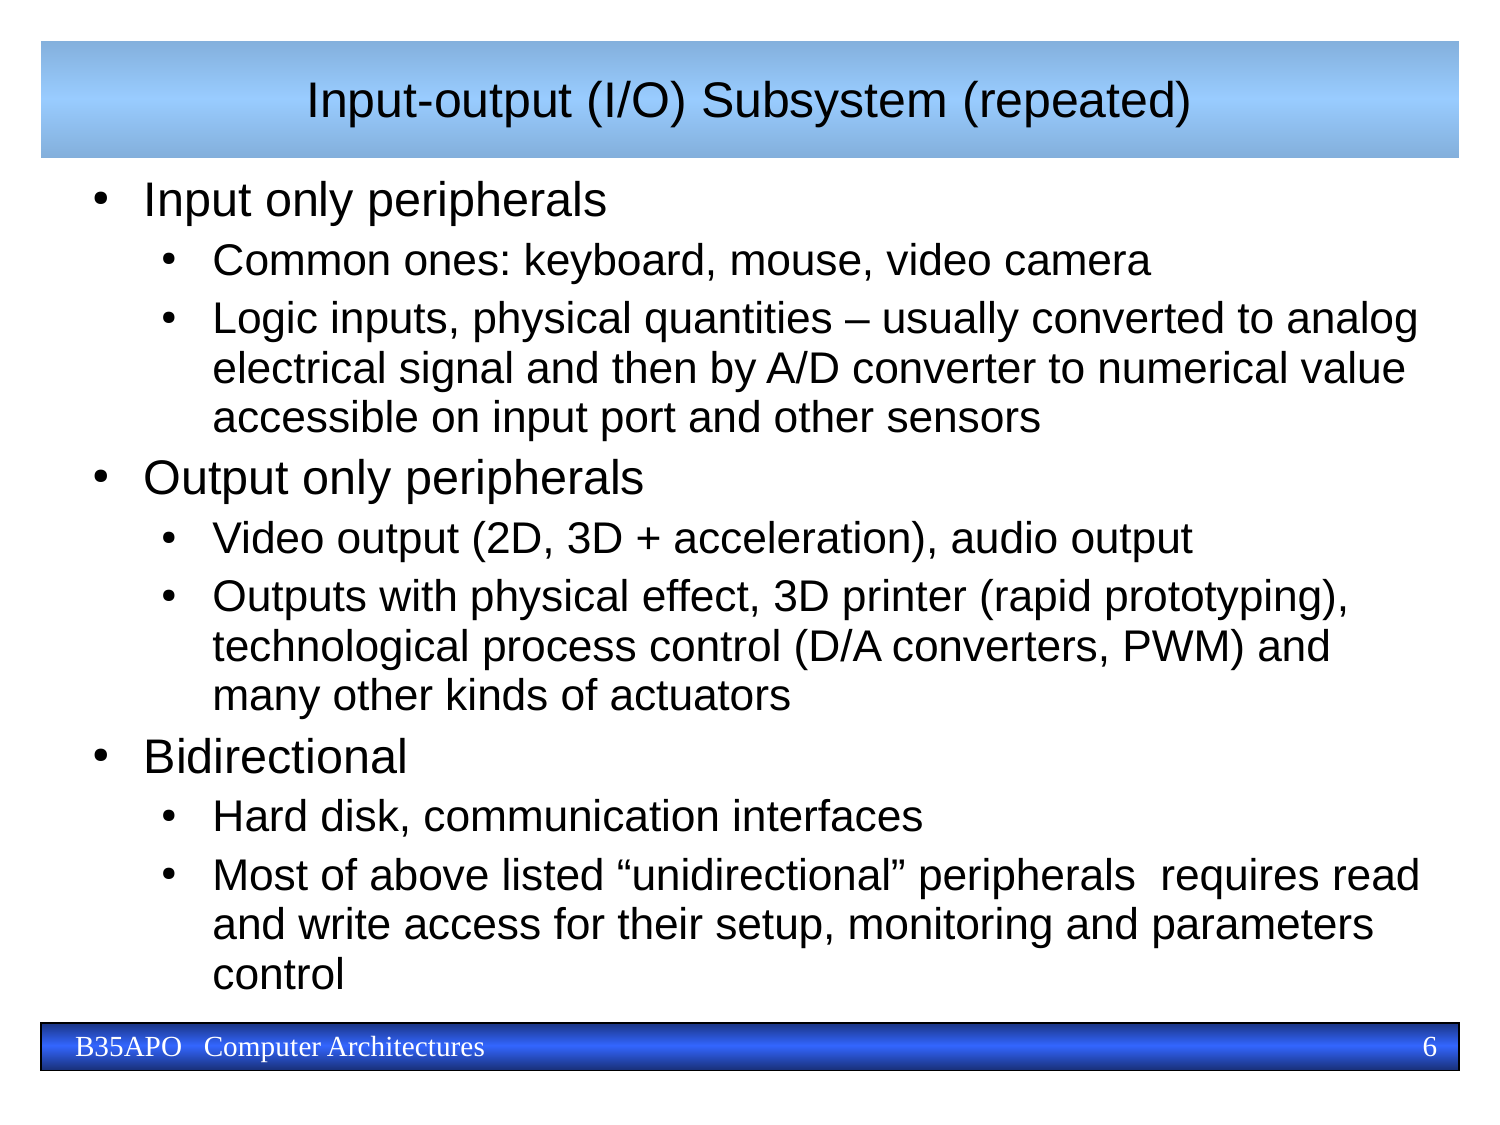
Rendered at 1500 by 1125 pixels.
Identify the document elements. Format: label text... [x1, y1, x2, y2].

list Input only peripherals Common ones: keyboard, mouse, video camera Logic inputs, physical quantities – usually converted to analog electrical signal and then by A/D converter to numerical value accessible on input port and other sensors Output only peripherals Video output (2D, 3D + acceleration), audio output Outputs with physical effect, 3D printer (rapid prototyping), technological process control (D/A converters, PWM) and many other kinds of actuators Bidirectional Hard disk, communication interfaces Most of above listed “unidirectional” peripherals requires read and write access for their setup, monitoring and parameters control [75, 172, 1426, 1000]
title Input-output (I/O) Subsystem (repeated) [41, 41, 1459, 158]
